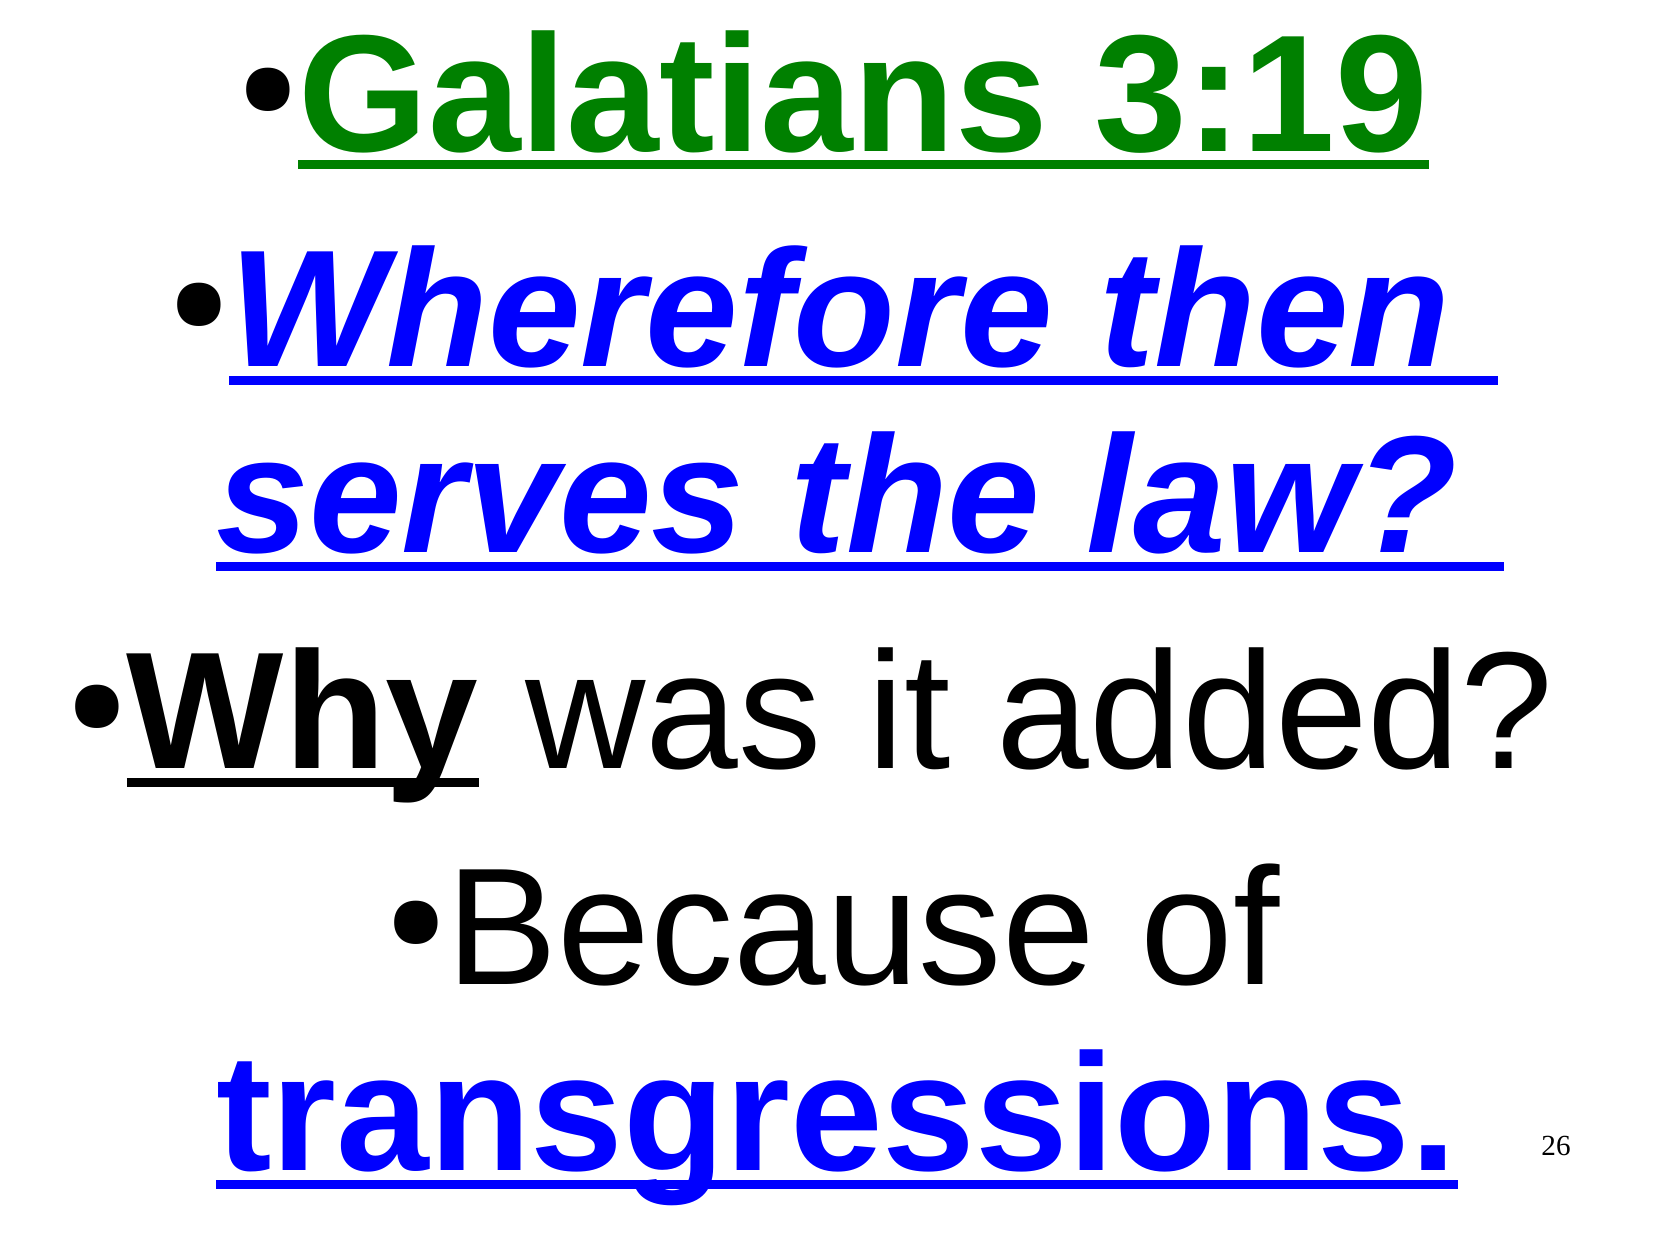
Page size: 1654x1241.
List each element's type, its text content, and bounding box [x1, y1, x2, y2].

list Galatians 3:19 Wherefore then serves the law? Why was it added? Because of transgressions. [0, 0, 1651, 1238]
